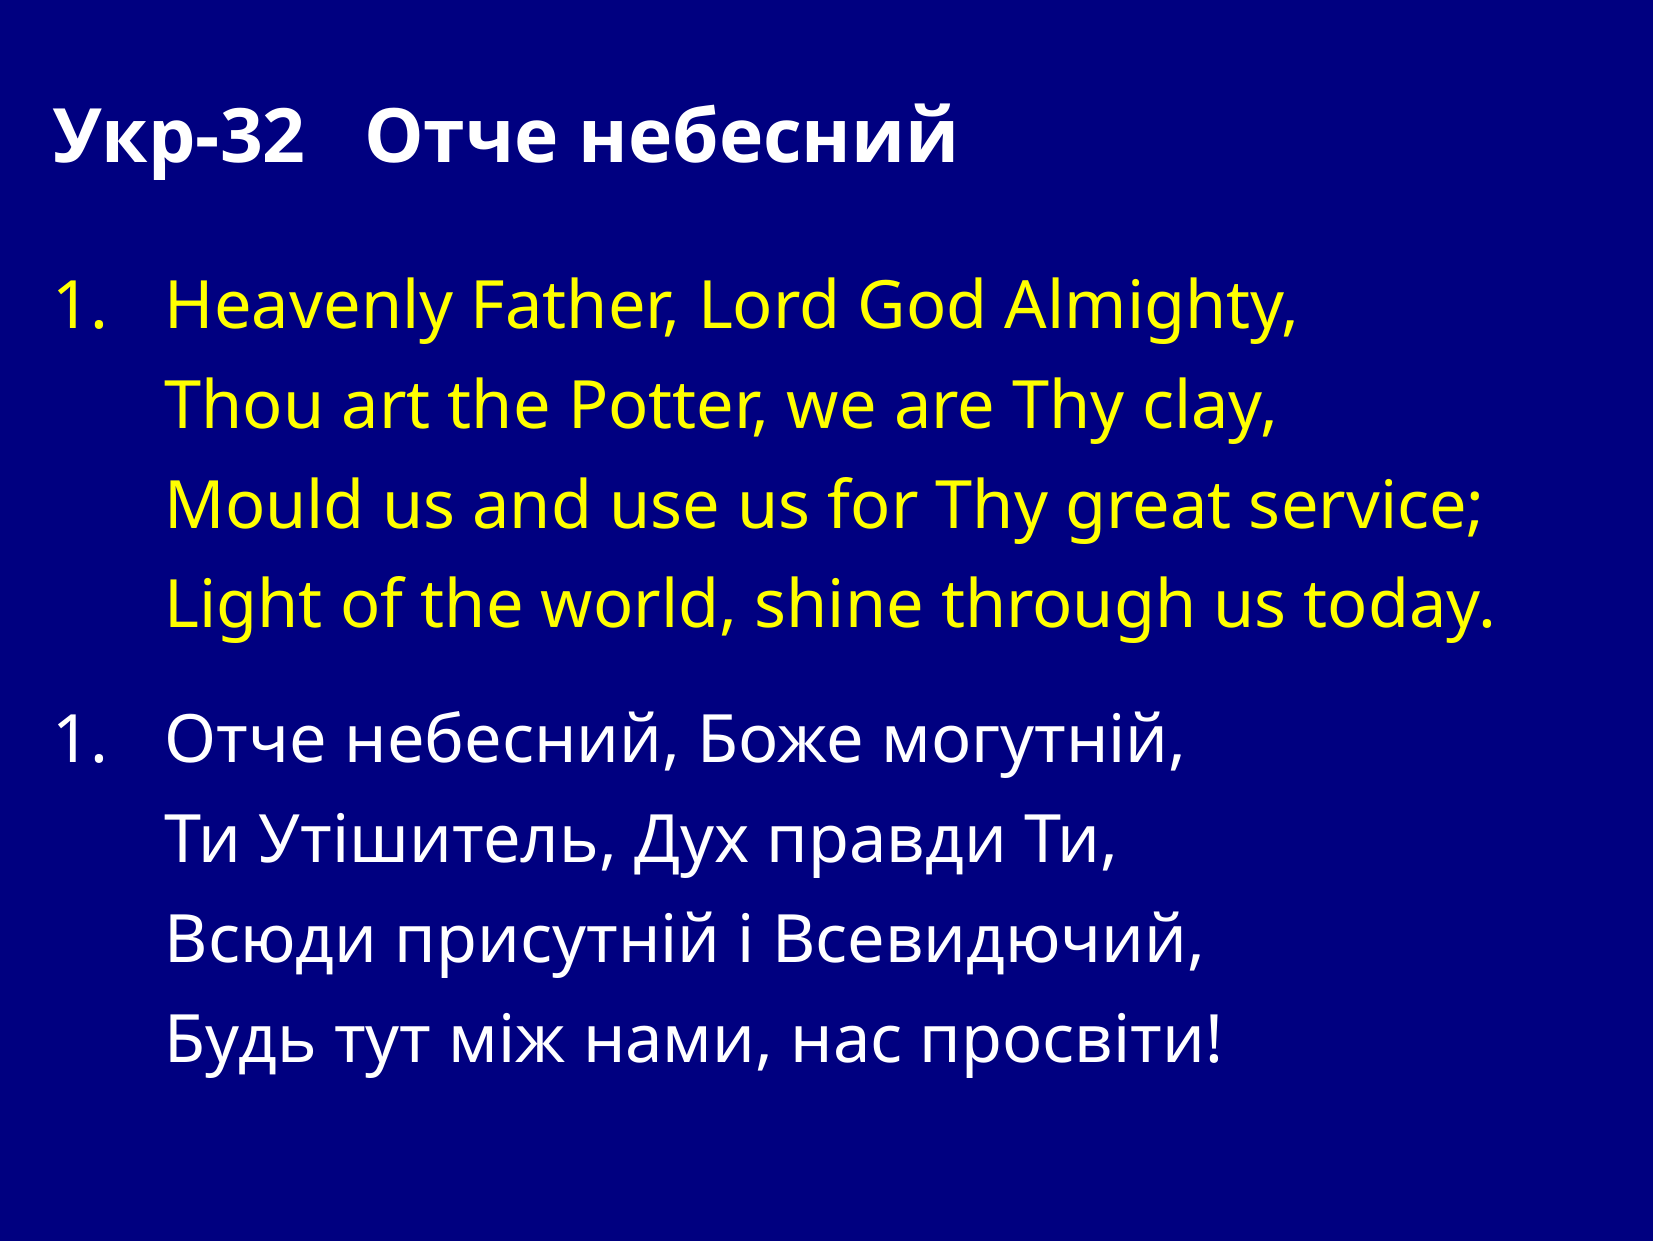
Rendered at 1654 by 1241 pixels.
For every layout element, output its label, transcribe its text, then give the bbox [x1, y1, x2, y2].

text_box 1. Heavenly Father, Lord God Almighty, Thou art the Potter, we are Thy clay, Mould us and use us for Thy great service; Light of the world, shine through us today. [37, 150, 1653, 638]
text_box Укр-32 Отче небесний [37, 75, 1538, 188]
text_box 1. Отче небесний, Боже могутній, Ти Утішитель, Дух правди Ти, Всюди присутній і Всевидючий, Будь тут між нами, нас просвіти! [37, 675, 1653, 1163]
